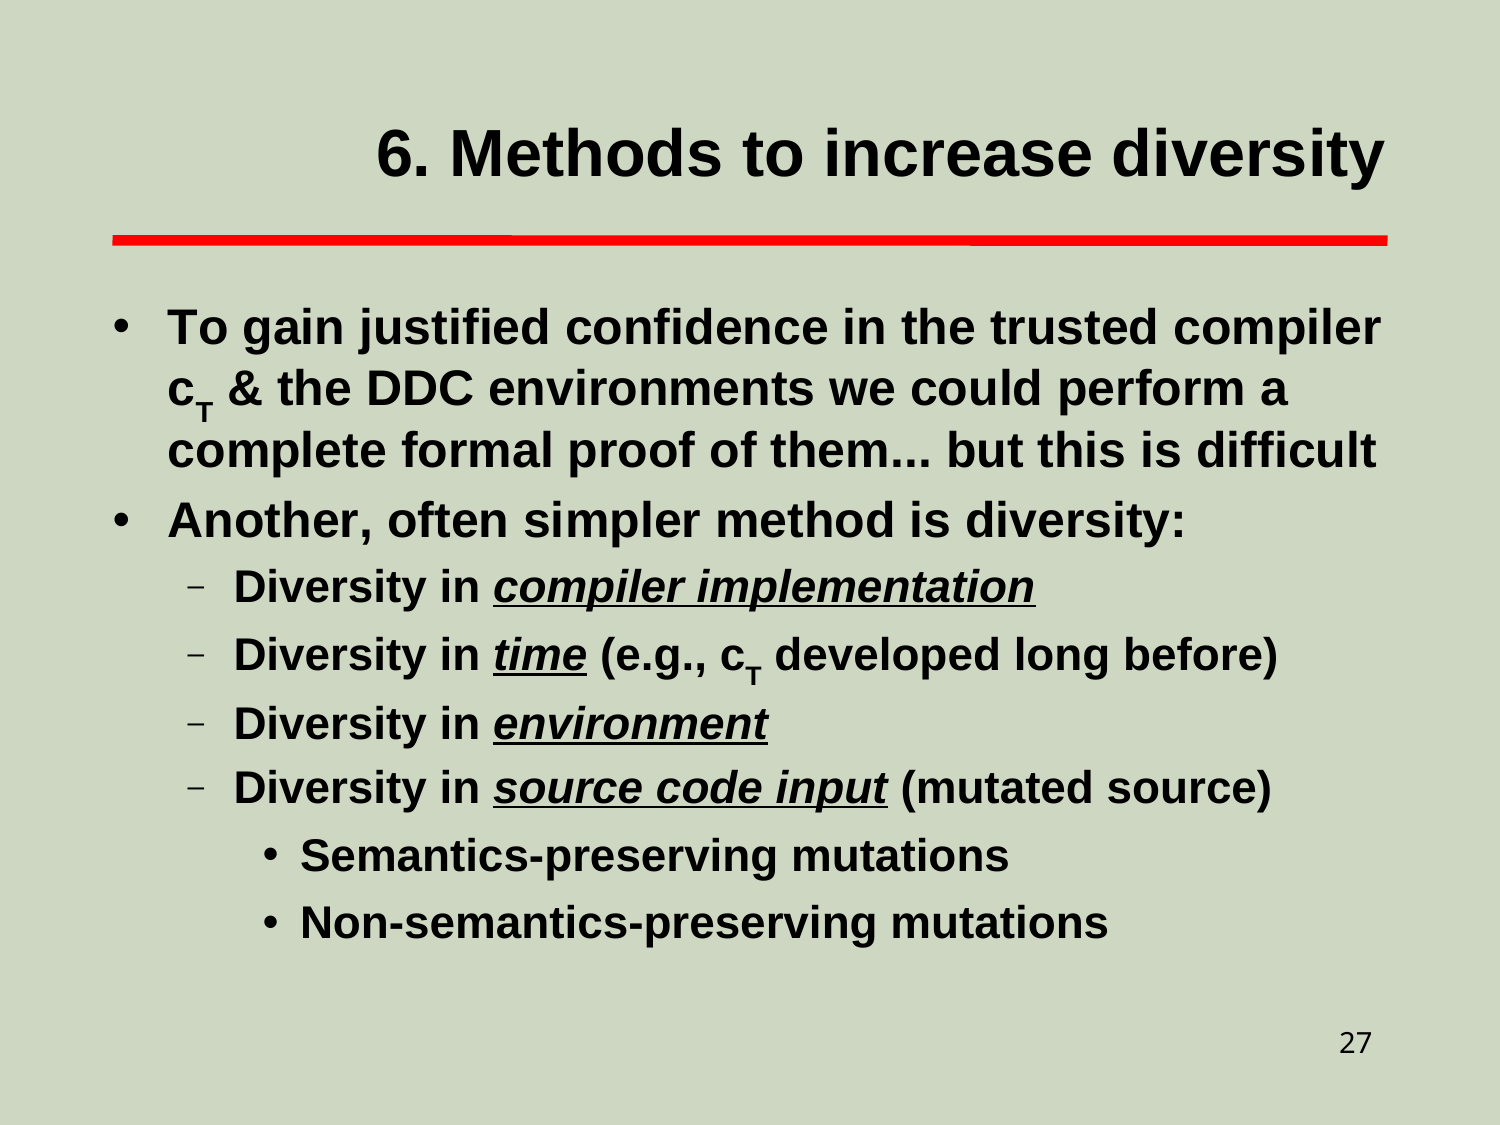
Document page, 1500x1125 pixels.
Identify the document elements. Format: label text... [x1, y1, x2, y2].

title 6. Methods to increase diversity [124, 93, 1387, 216]
list To gain justified confidence in the trusted compiler cT & the DDC environments we could perform a complete formal proof of them... but this is difficult Another, often simpler method is diversity: Diversity in compiler implementation Diversity in time (e.g., cT developed long before) Diversity in environment Diversity in source code input (mutated source) Semantics-preserving mutations Non-semantics-preserving mutations [112, 299, 1387, 1099]
